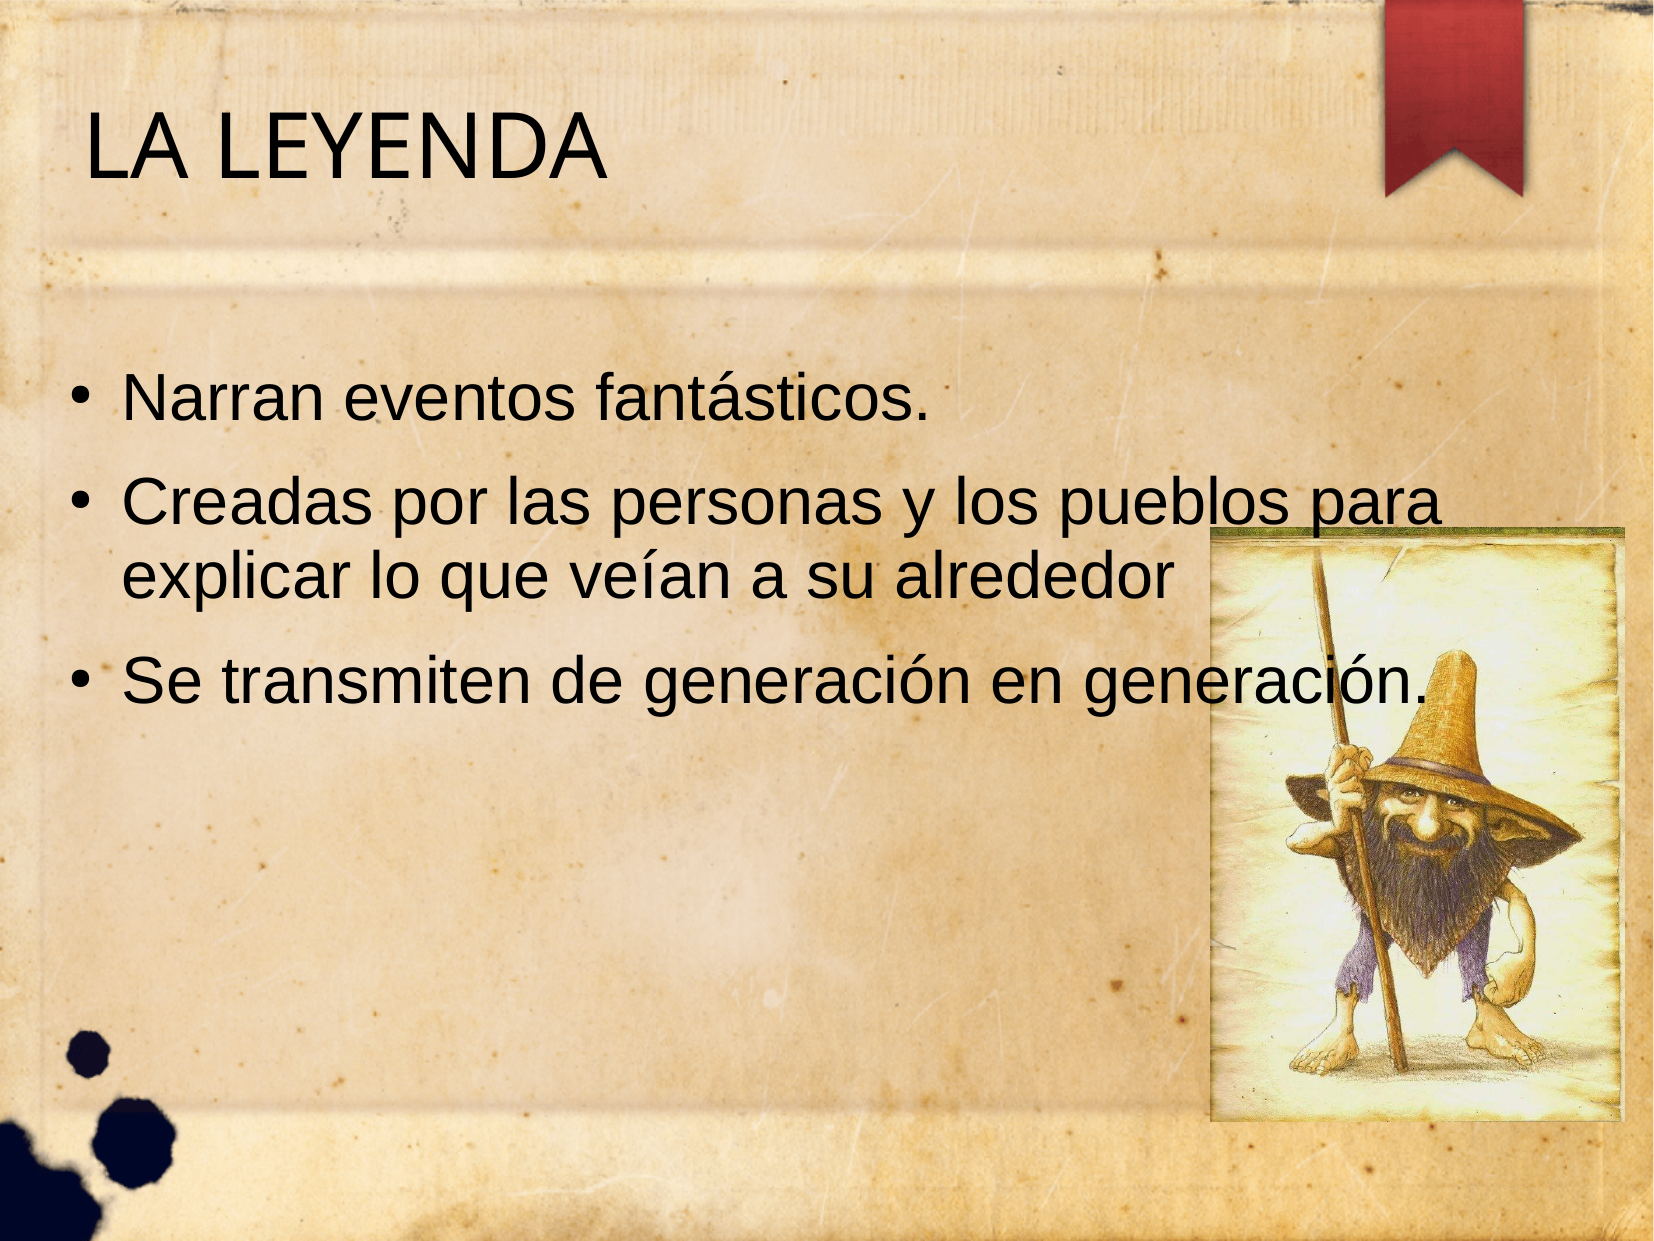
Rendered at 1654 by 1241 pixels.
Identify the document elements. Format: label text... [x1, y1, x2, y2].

list Narran eventos fantásticos. Creadas por las personas y los pueblos para explicar lo que veían a su alrededor Se transmiten de generación en generación. [50, 255, 1506, 975]
title LA LEYENDA [82, 49, 1347, 237]
picture [0, 0, 1654, 1241]
